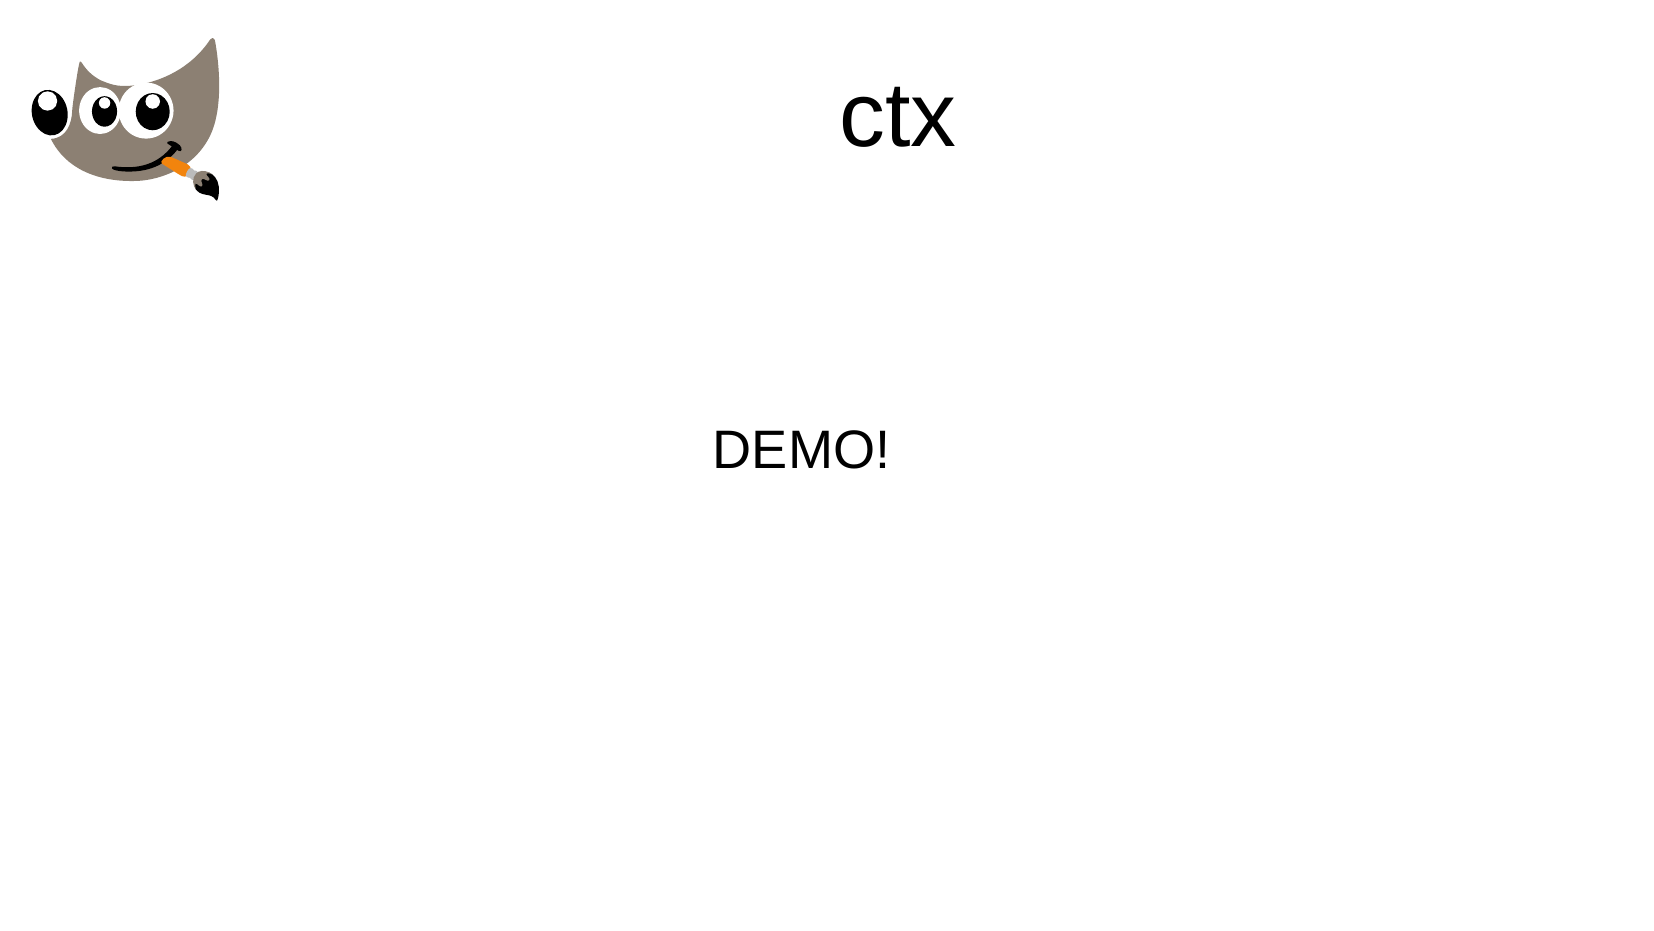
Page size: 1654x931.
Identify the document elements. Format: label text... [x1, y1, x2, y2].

title ctx [225, 37, 1571, 193]
